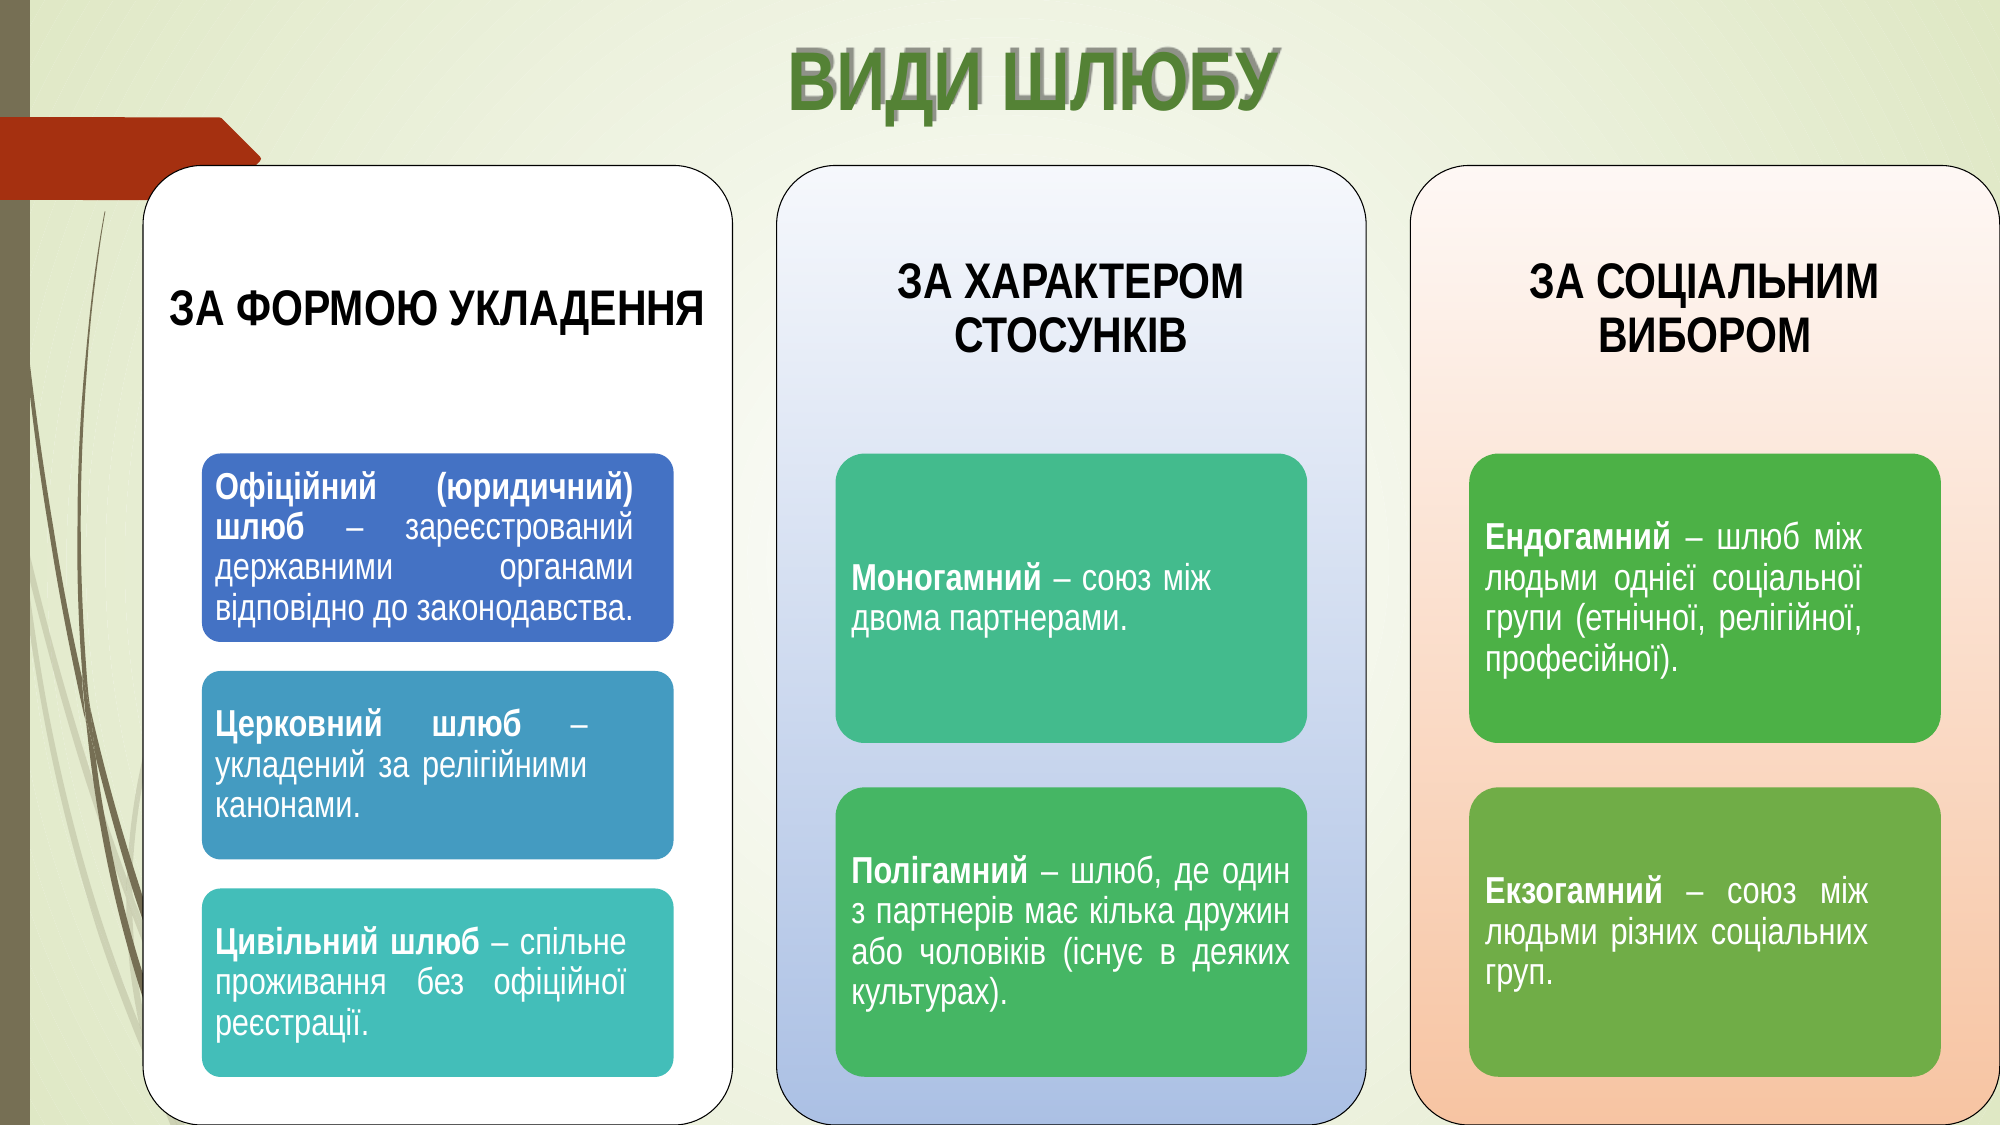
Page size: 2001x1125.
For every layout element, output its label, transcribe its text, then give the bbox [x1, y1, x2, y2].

text_box Полігамний – шлюб, де один з партнерів має кілька дружин або чоловіків (існує в деяких культурах). [835, 787, 1308, 1077]
text_box Моногамний – союз між двома партнерами. [835, 453, 1308, 743]
text_box Церковний шлюб – укладений за релігійними канонами. [201, 670, 674, 860]
text_box Цивільний шлюб – спільне проживання без офіційної реєстрації. [201, 888, 674, 1077]
title ВИДИ ШЛЮБУ [772, 19, 1299, 133]
text_box ЗА СОЦІАЛЬНИМ ВИБОРОМ [1410, 165, 2000, 1125]
text_box Ендогамний – шлюб між людьми однієї соціальної групи (етнічної, релігійної, професійної). [1469, 453, 1941, 743]
text_box Офіційний (юридичний) шлюб – зареєстрований державними органами відповідно до законодавства. [201, 453, 674, 642]
text_box Екзогамний – союз між людьми різних соціальних груп. [1469, 787, 1941, 1077]
text_box ЗА ФОРМОЮ УКЛАДЕННЯ [143, 165, 733, 1125]
text_box ЗА ХАРАКТЕРОМ СТОСУНКІВ [776, 165, 1367, 1125]
